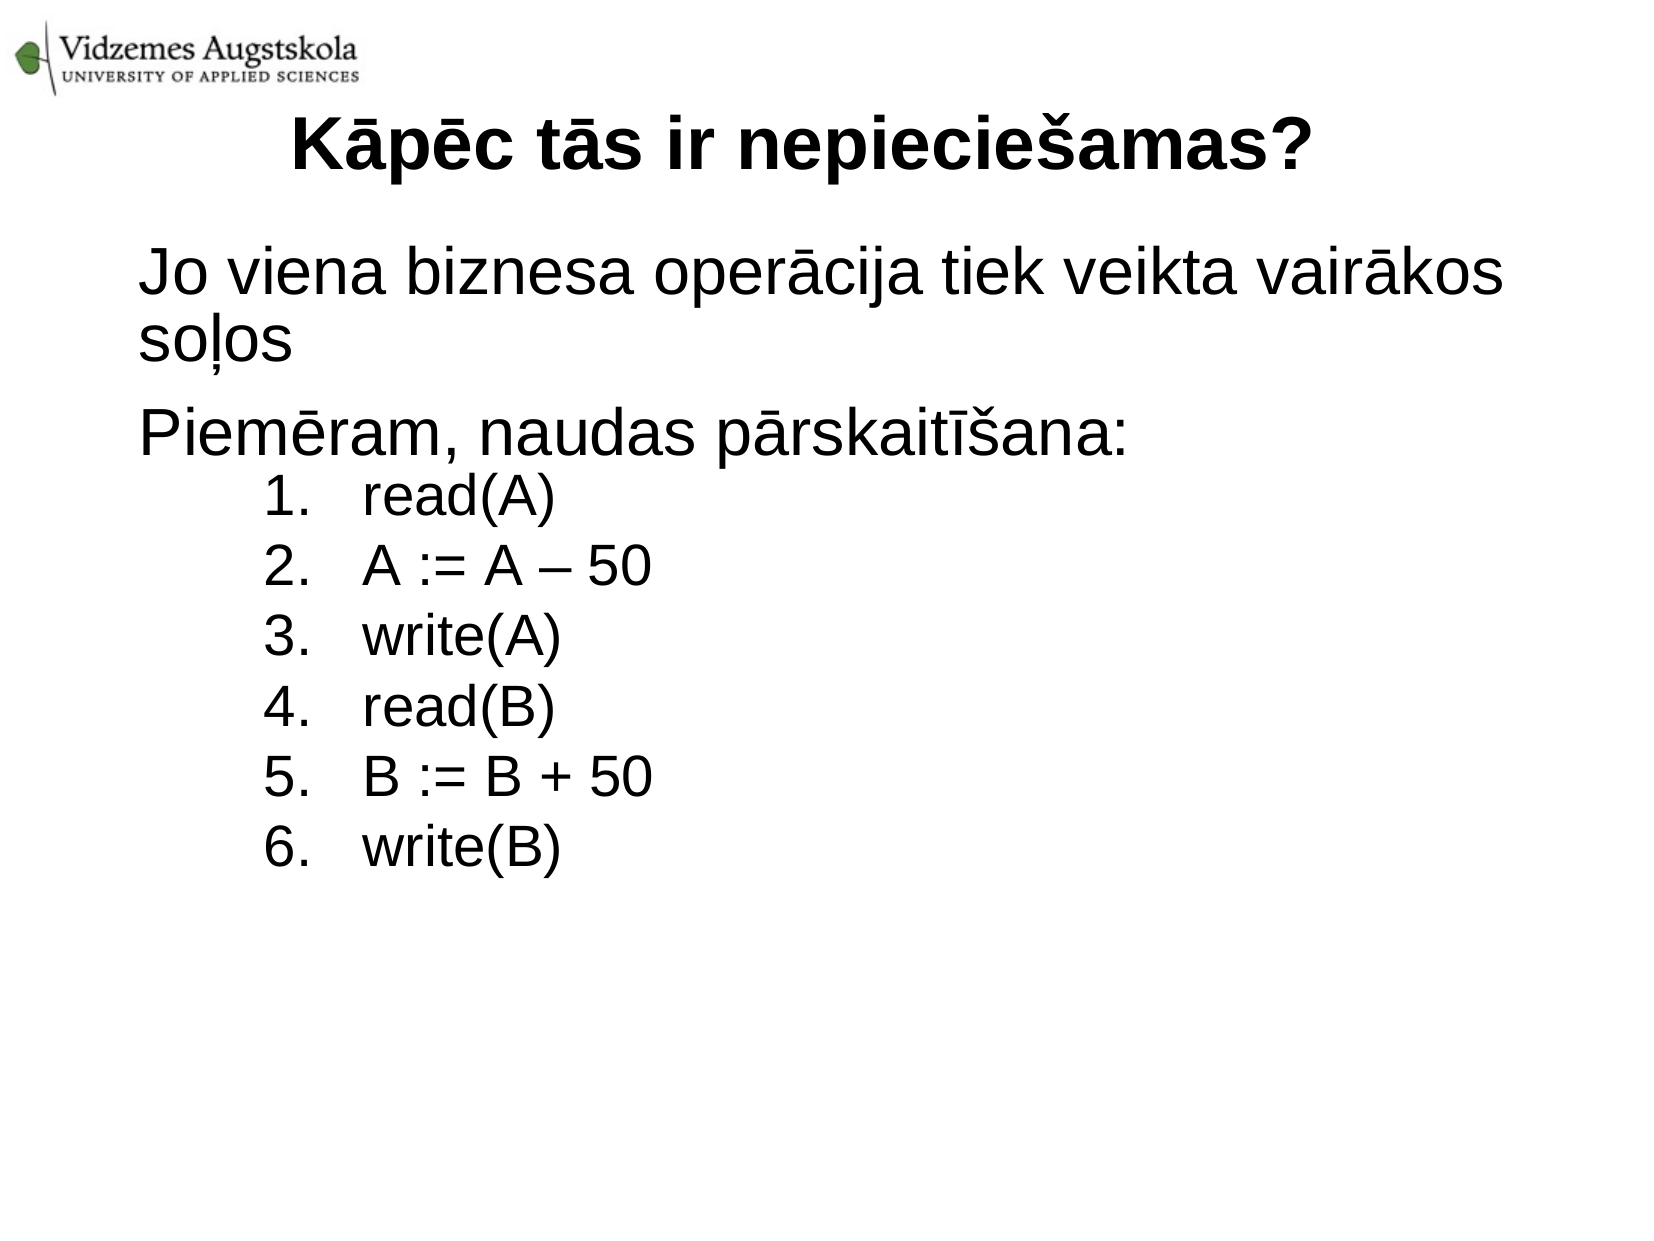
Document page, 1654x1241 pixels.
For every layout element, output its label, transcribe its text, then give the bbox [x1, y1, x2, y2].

title Kāpēc tās ir nepieciešamas? [94, 103, 1512, 188]
picture [5, 2, 368, 113]
list Jo viena biznesa operācija tiek veikta vairākos soļos Piemēram, naudas pārskaitīšana: 1. read(A) 2. A := A – 50 3. write(A) 4. read(B) 5. B := B + 50 6. write(B) [82, 236, 1569, 1107]
